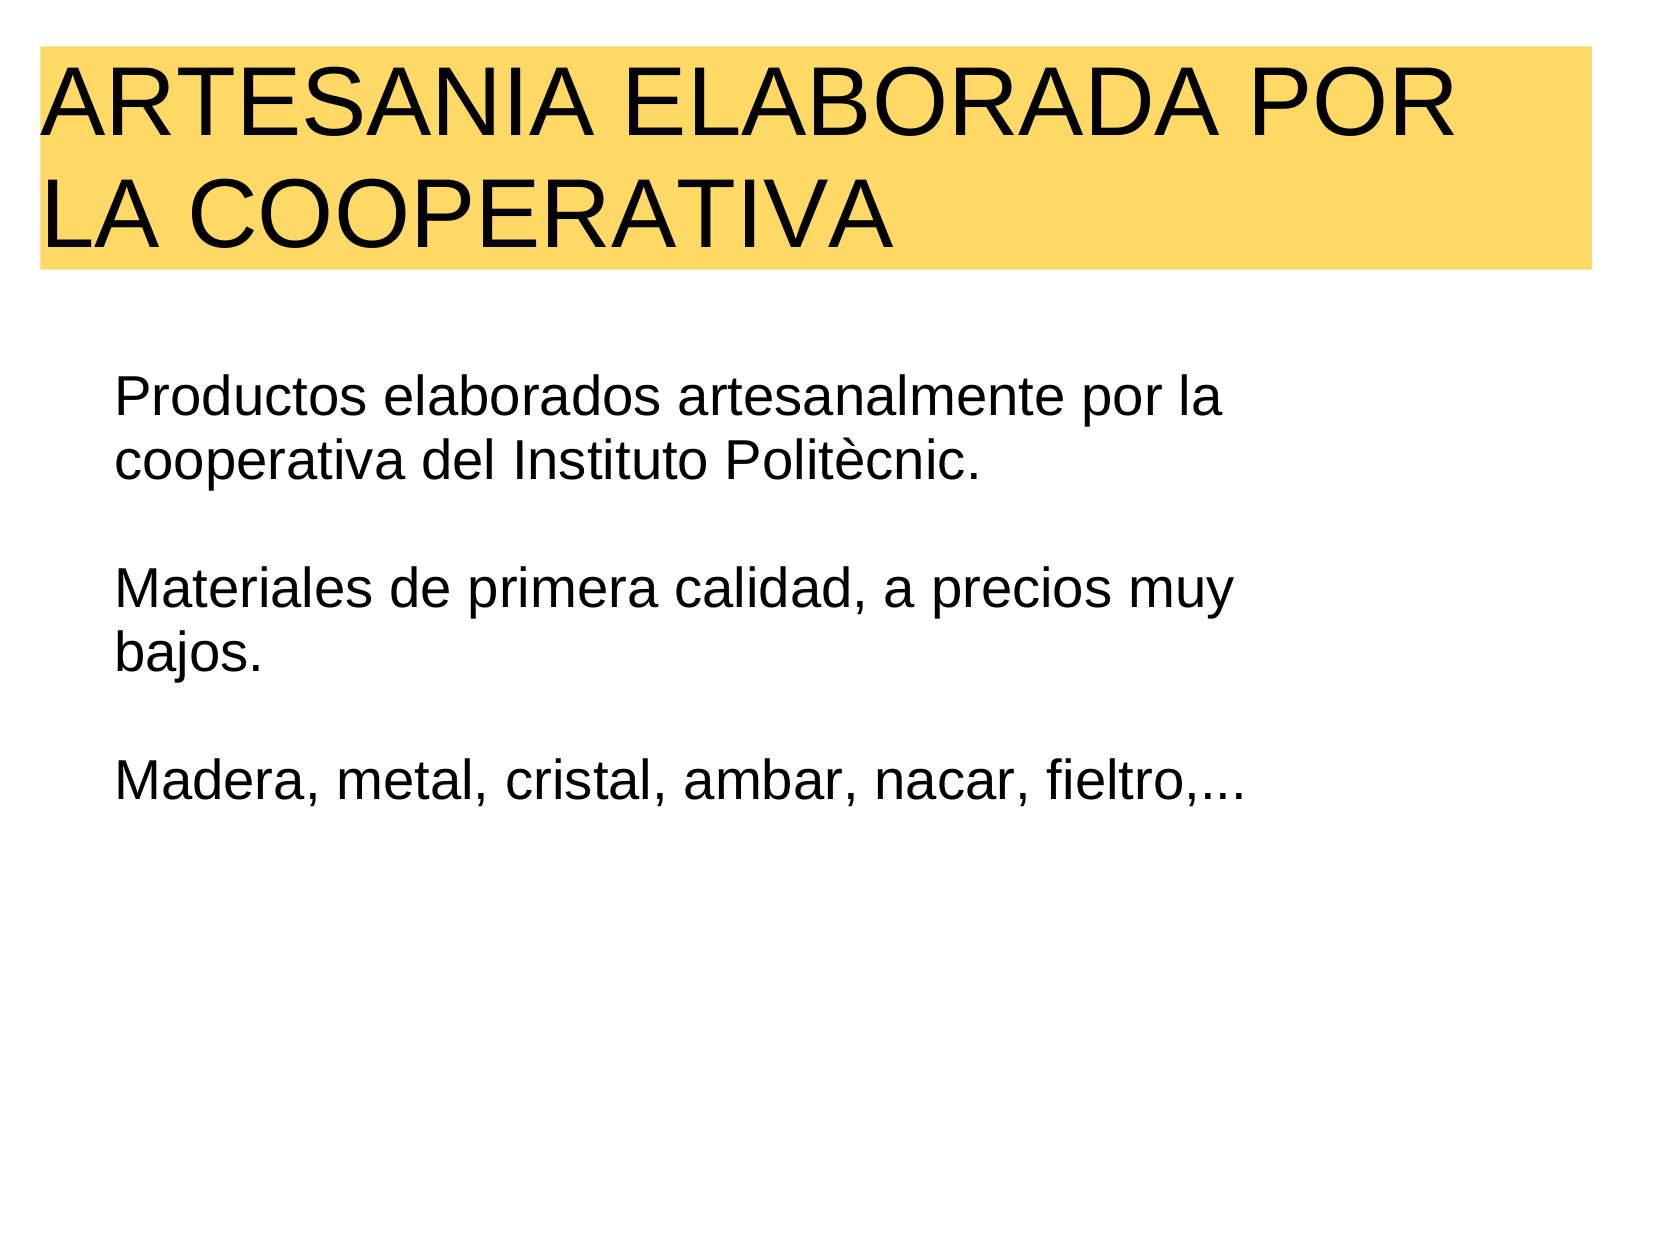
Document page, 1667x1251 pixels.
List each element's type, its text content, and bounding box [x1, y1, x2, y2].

list Productos elaborados artesanalmente por la cooperativa del Instituto Politècnic. Materiales de primera calidad, a precios muy bajos. Madera, metal, cristal, ambar, nacar, fieltro,... [114, 299, 1385, 1159]
title ARTESANIA ELABORADA POR LA COOPERATIVA [40, 46, 1592, 270]
